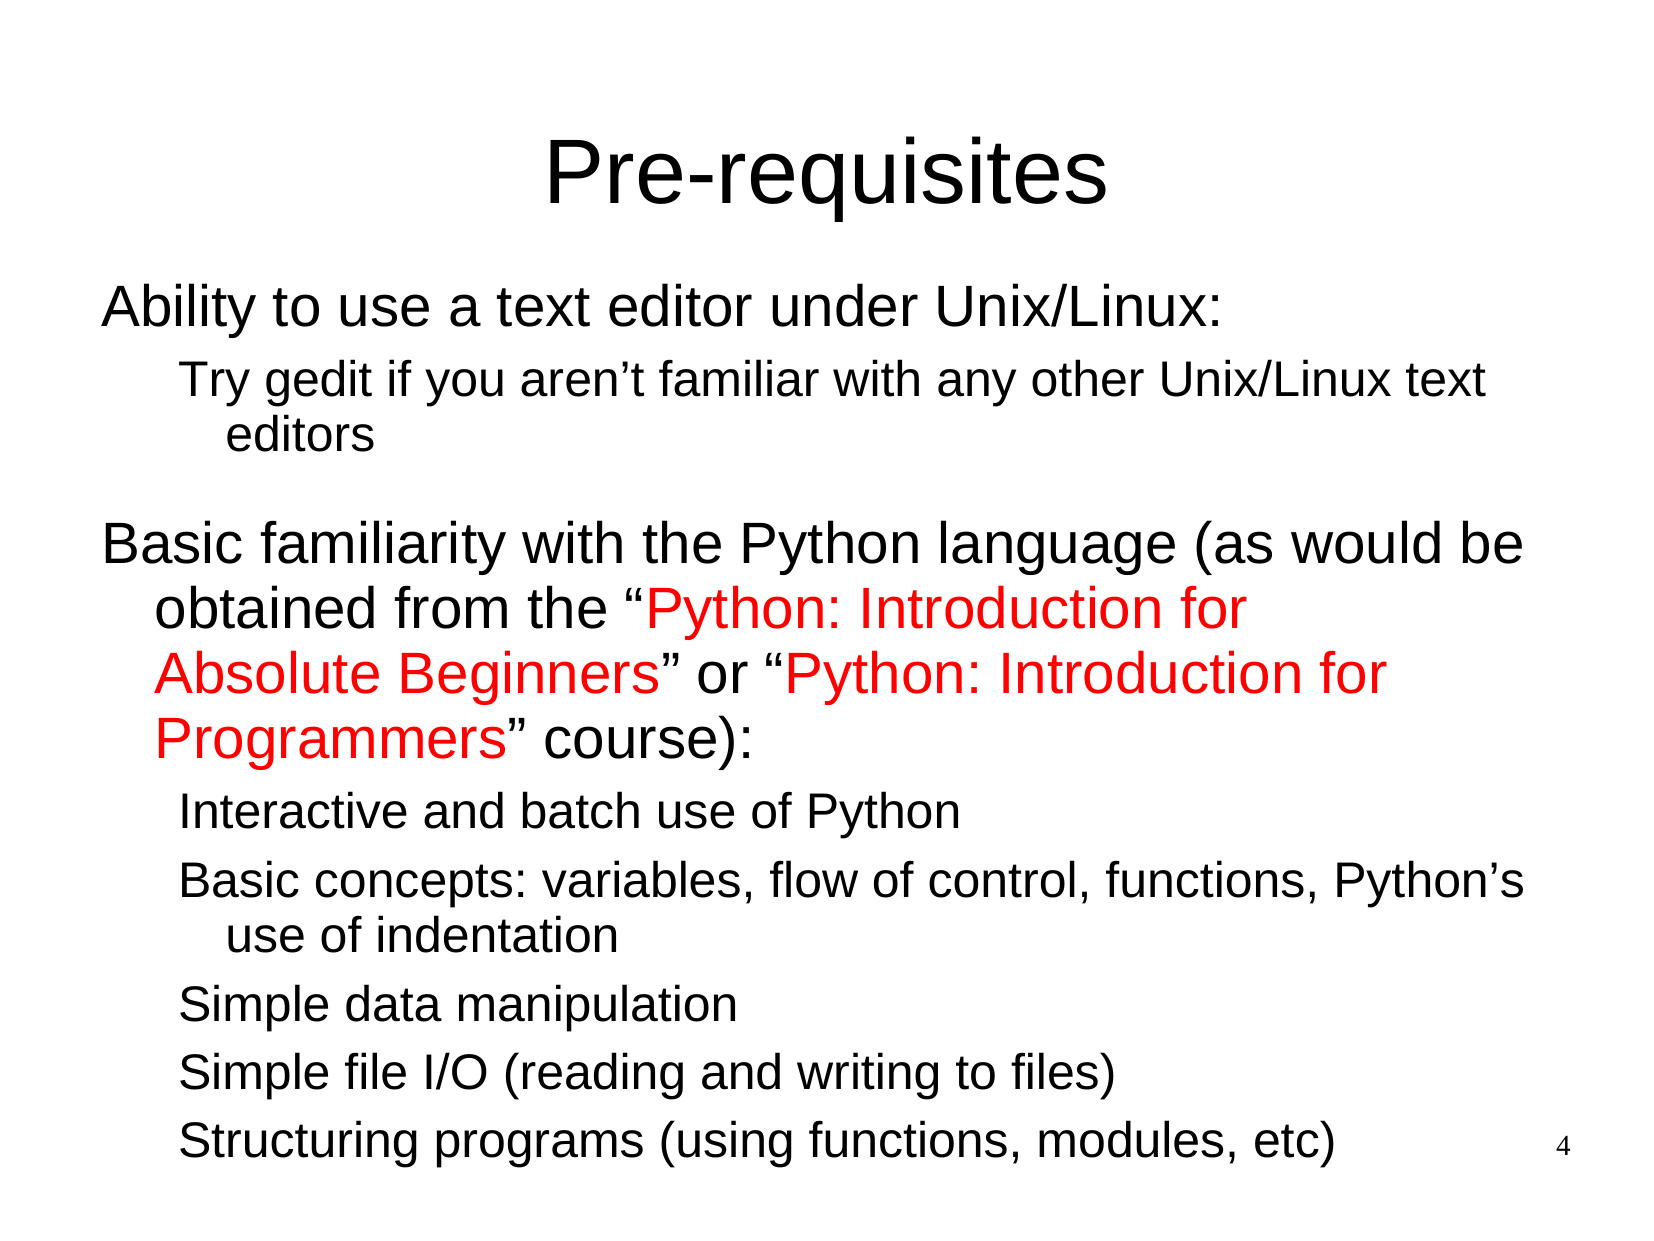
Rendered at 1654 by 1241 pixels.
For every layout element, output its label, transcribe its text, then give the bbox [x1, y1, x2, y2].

list Ability to use a text editor under Unix/Linux: Try gedit if you aren’t familiar with any other Unix/Linux text editors Basic familiarity with the Python language (as would be obtained from the “Python: Introduction for Absolute Beginners” or “Python: Introduction for Programmers” course): Interactive and batch use of Python Basic concepts: variables, flow of control, functions, Python’s use of indentation Simple data manipulation Simple file I/O (reading and writing to files) Structuring programs (using functions, modules, etc) [68, 265, 1585, 1175]
title Pre-requisites [124, 103, 1530, 242]
